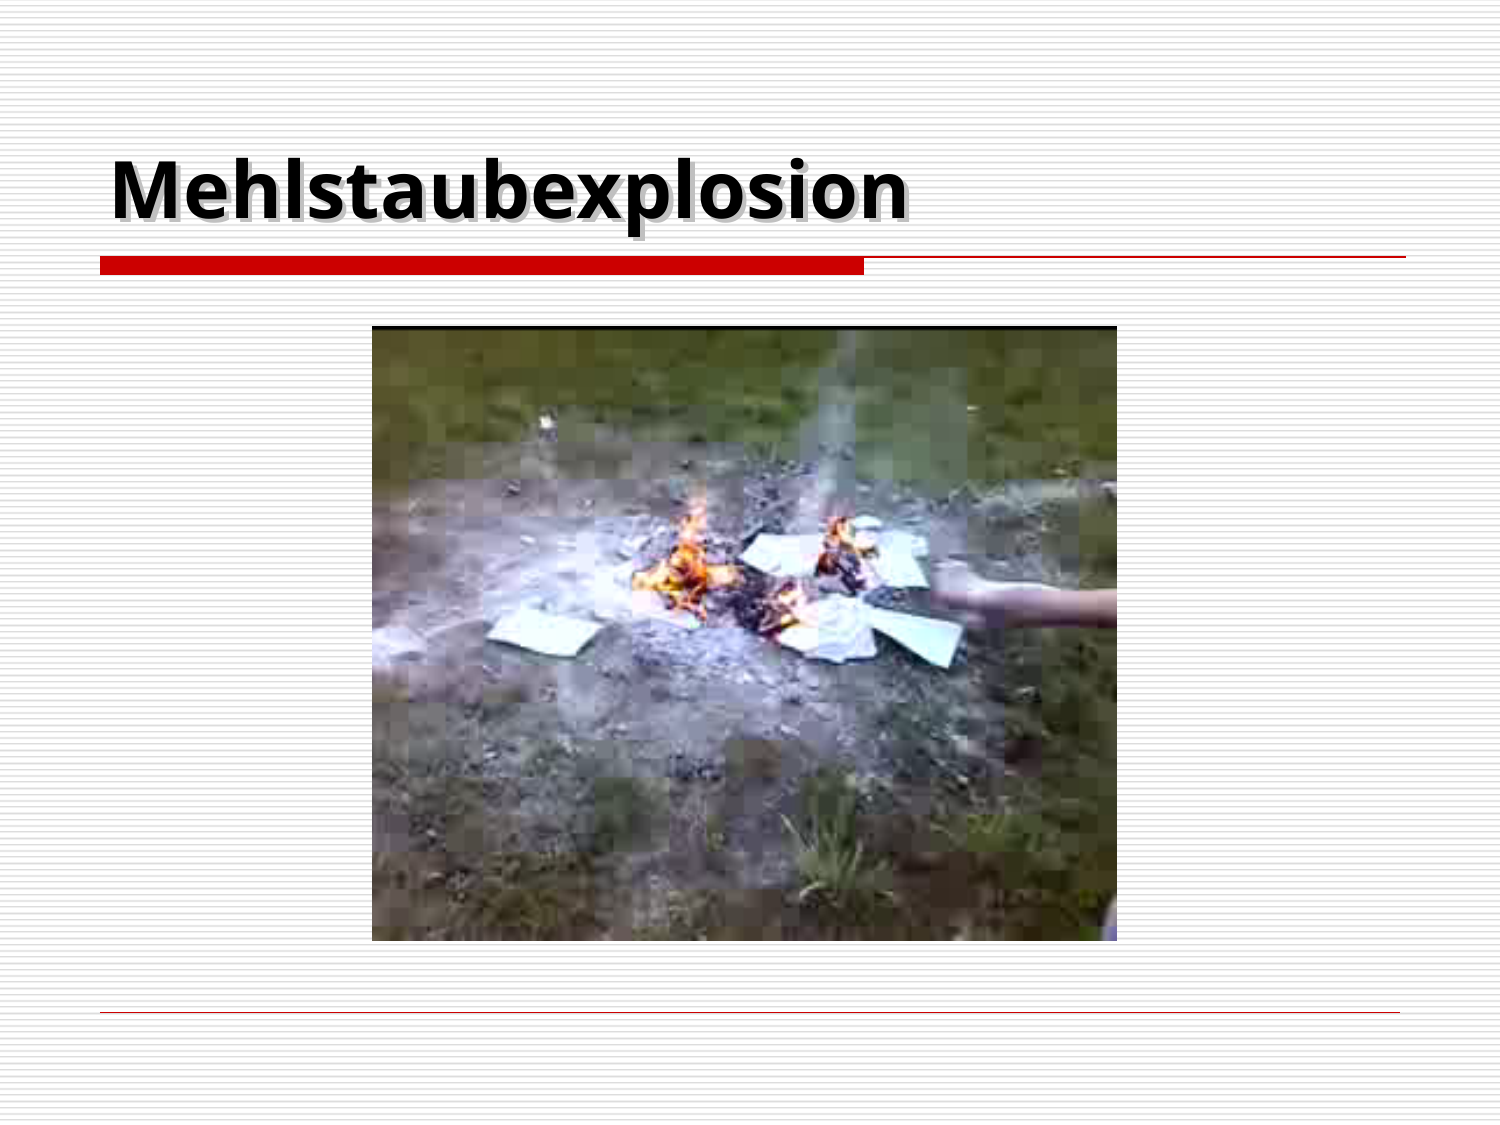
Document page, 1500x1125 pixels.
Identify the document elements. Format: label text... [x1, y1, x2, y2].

picture [0, 0, 1500, 1125]
title Mehlstaubexplosion [94, 49, 1407, 250]
